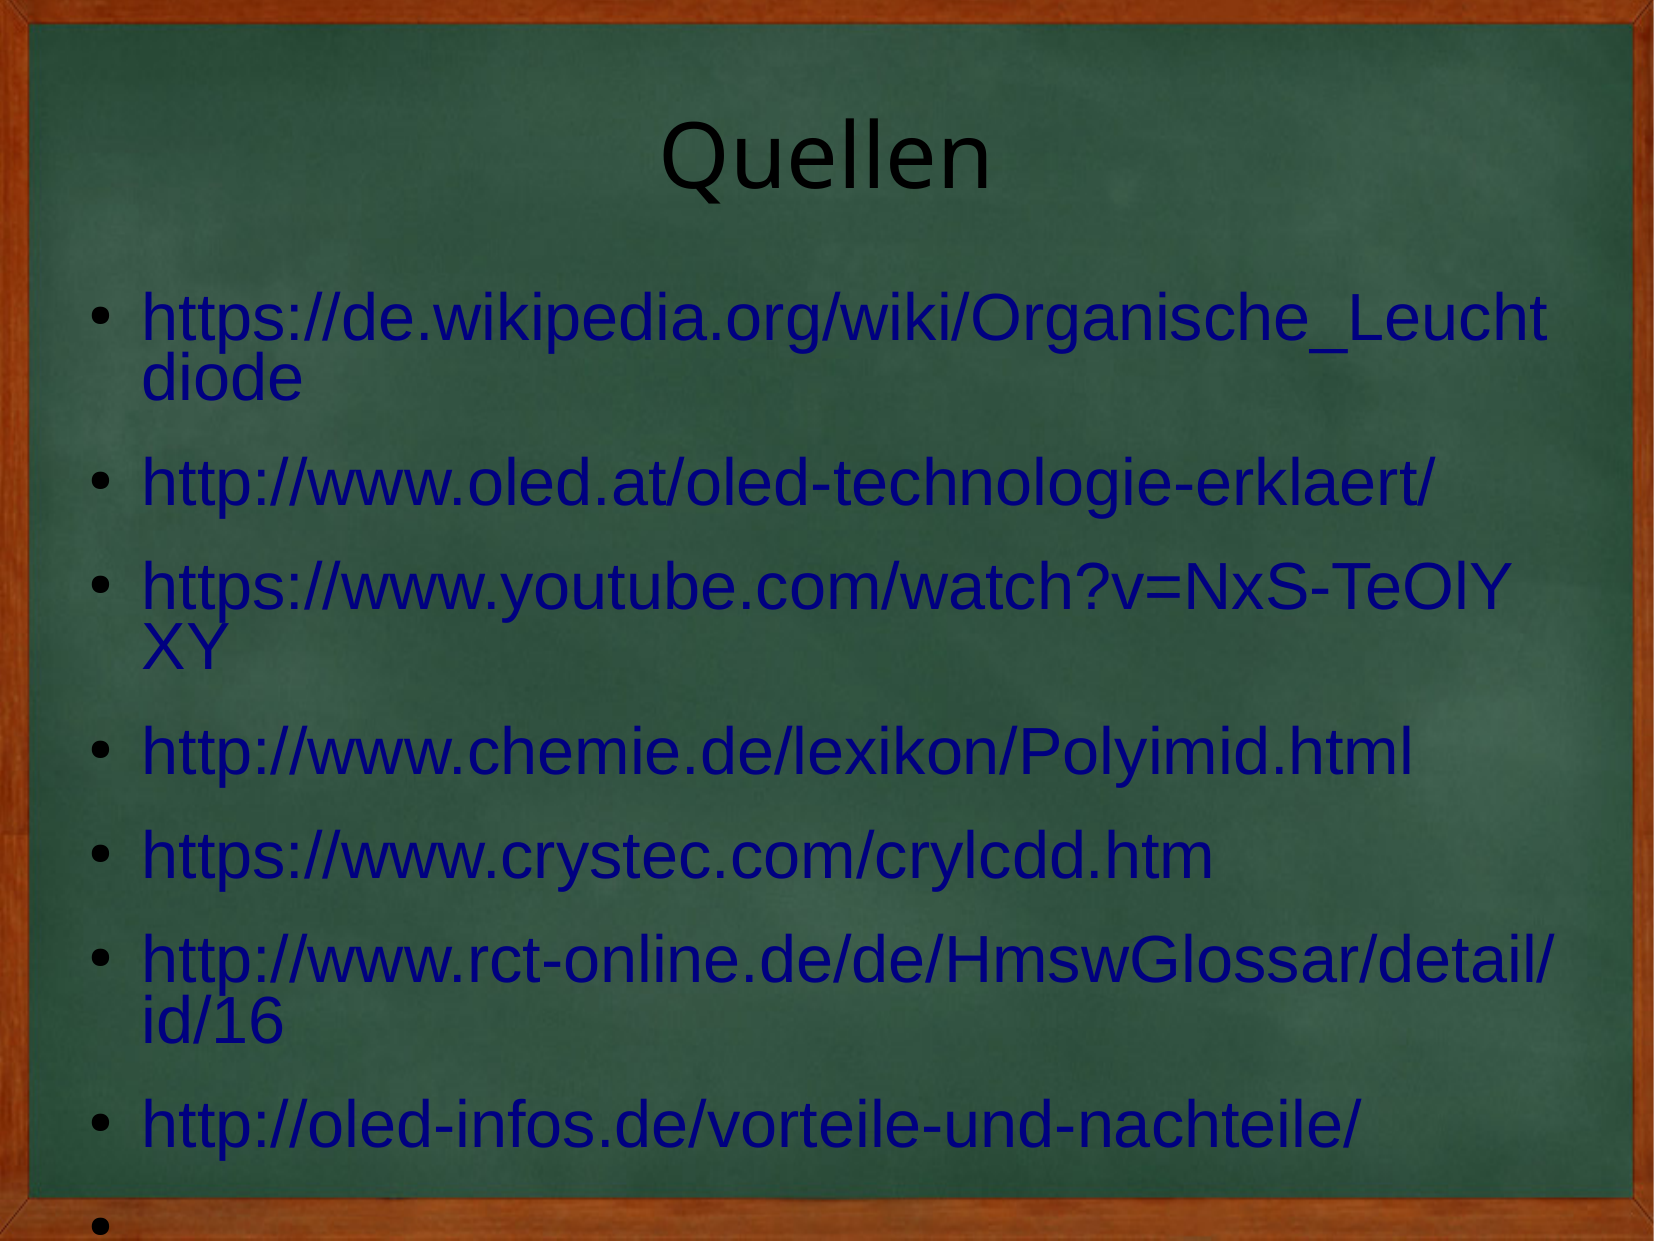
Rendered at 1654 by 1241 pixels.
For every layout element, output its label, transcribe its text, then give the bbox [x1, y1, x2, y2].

picture [0, 0, 1654, 1241]
title Quellen [82, 49, 1571, 257]
list https://de.wikipedia.org/wiki/Organische_Leuchtdiode http://www.oled.at/oled-technologie-erklaert/ https://www.youtube.com/watch?v=NxS-TeOlYXY http://www.chemie.de/lexikon/Polyimid.html https://www.crystec.com/crylcdd.htm http://www.rct-online.de/de/HmswGlossar/detail/id/16 http://oled-infos.de/vorteile-und-nachteile/ [70, 279, 1559, 1099]
